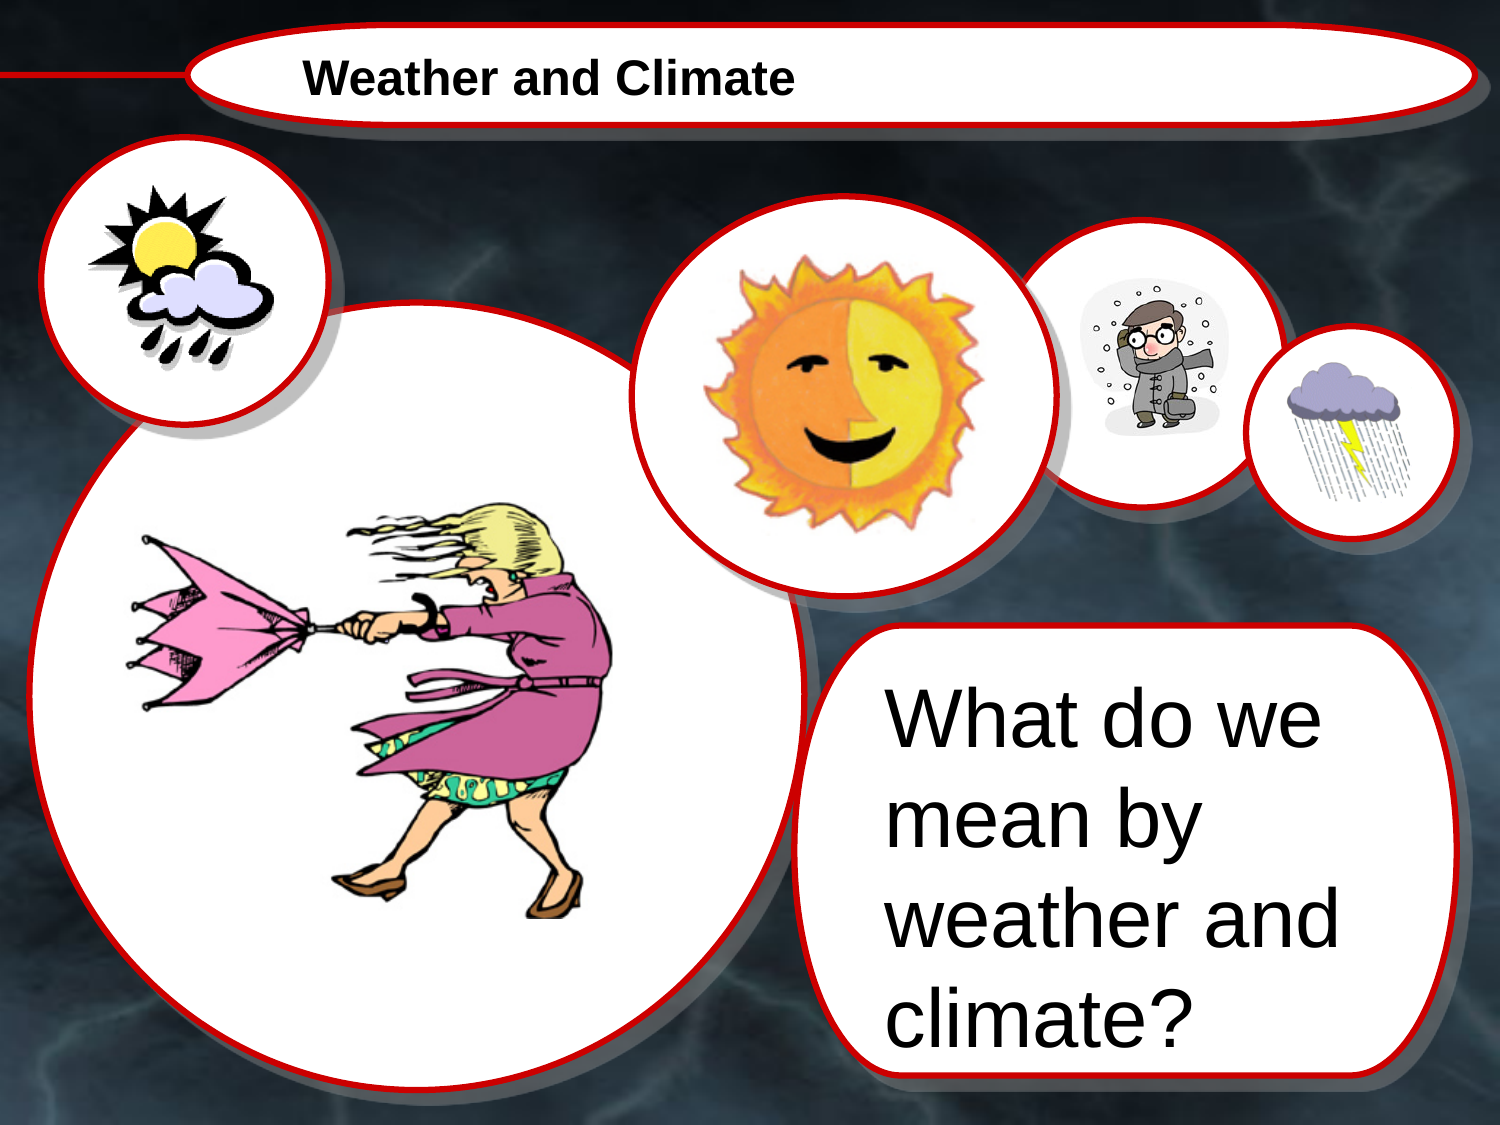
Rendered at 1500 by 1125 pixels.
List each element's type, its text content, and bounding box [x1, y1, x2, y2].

text_box [29, 137, 1457, 1091]
picture [123, 491, 633, 919]
picture [1286, 361, 1412, 504]
picture [1080, 278, 1229, 436]
text_box [794, 625, 1405, 1066]
text_box [187, 24, 1475, 125]
picture [88, 184, 275, 372]
text_box What do we mean by weather and climate? [869, 657, 1425, 1077]
text_box Weather and Climate [287, 37, 1388, 113]
text_box [1425, 690, 1457, 1011]
picture [702, 253, 987, 536]
